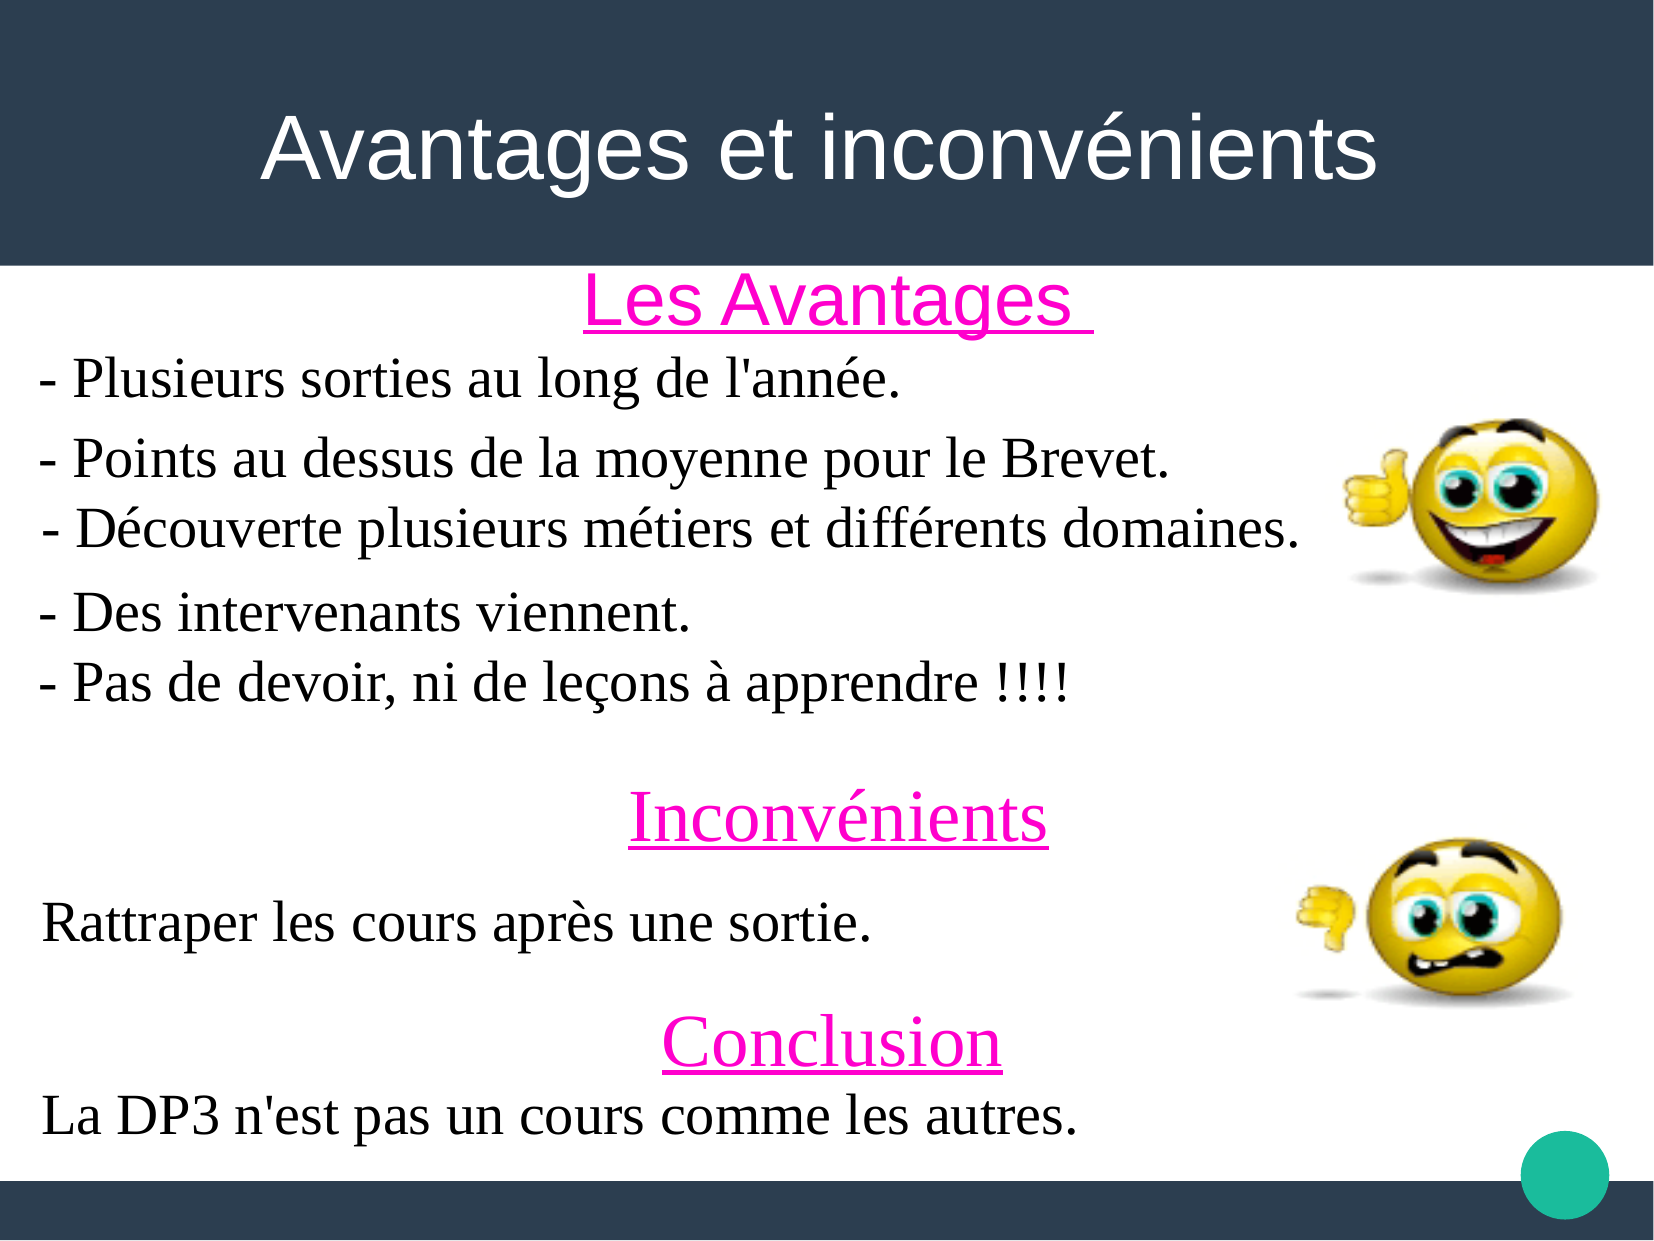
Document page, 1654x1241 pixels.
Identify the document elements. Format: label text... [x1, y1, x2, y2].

text_box Rattraper les cours après une sortie. [11, 882, 1130, 963]
text_box - Découverte plusieurs métiers et différents domaines. [11, 488, 1322, 569]
picture [1322, 349, 1619, 607]
text_box Les Avantages [23, 250, 1654, 350]
text_box Inconvénients [35, 767, 1642, 866]
text_box - Pas de devoir, ni de leçons à apprendre !!!! [23, 642, 1106, 723]
text_box - Des intervenants viennent. [23, 571, 728, 642]
text_box - Points au dessus de la moyenne pour le Brevet. [23, 417, 1217, 488]
text_box Avantages et inconvénients [35, 47, 1607, 207]
text_box Conclusion [23, 992, 1642, 1099]
picture [1275, 779, 1583, 1028]
text_box La DP3 n'est pas un cours comme les autres. [11, 1074, 1453, 1156]
text_box - Plusieurs sorties au long de l'année. [23, 337, 958, 417]
